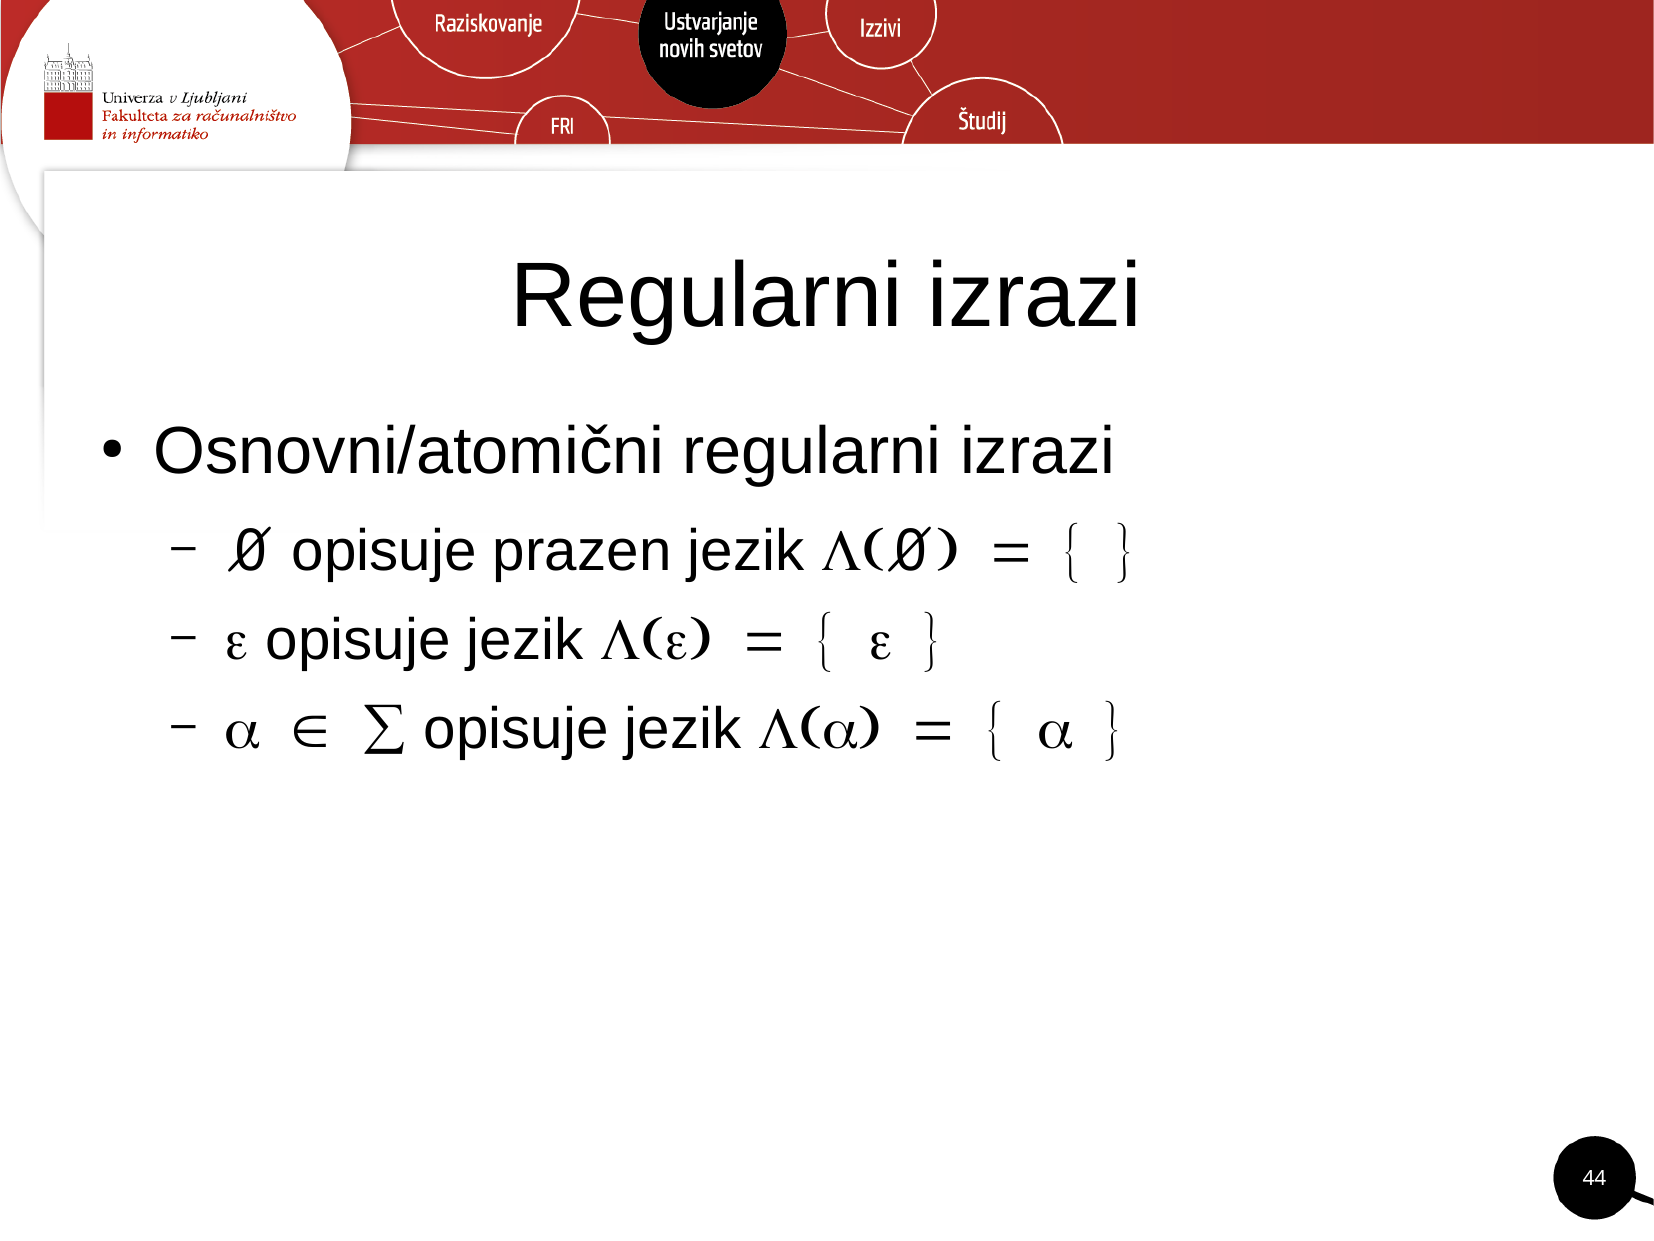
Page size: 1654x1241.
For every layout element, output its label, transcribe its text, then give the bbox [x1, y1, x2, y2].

list Osnovni/atomični regularni izrazi ∅ opisuje prazen jezik L(∅) = { } ε opisuje jezik L(ε) = { ε } a ∈ ∑ opisuje jezik L(a) = { a } [82, 413, 1538, 1010]
title Regularni izrazi [82, 191, 1571, 399]
picture [0, 0, 1654, 1241]
text_box <številka> [1553, 1145, 1636, 1212]
